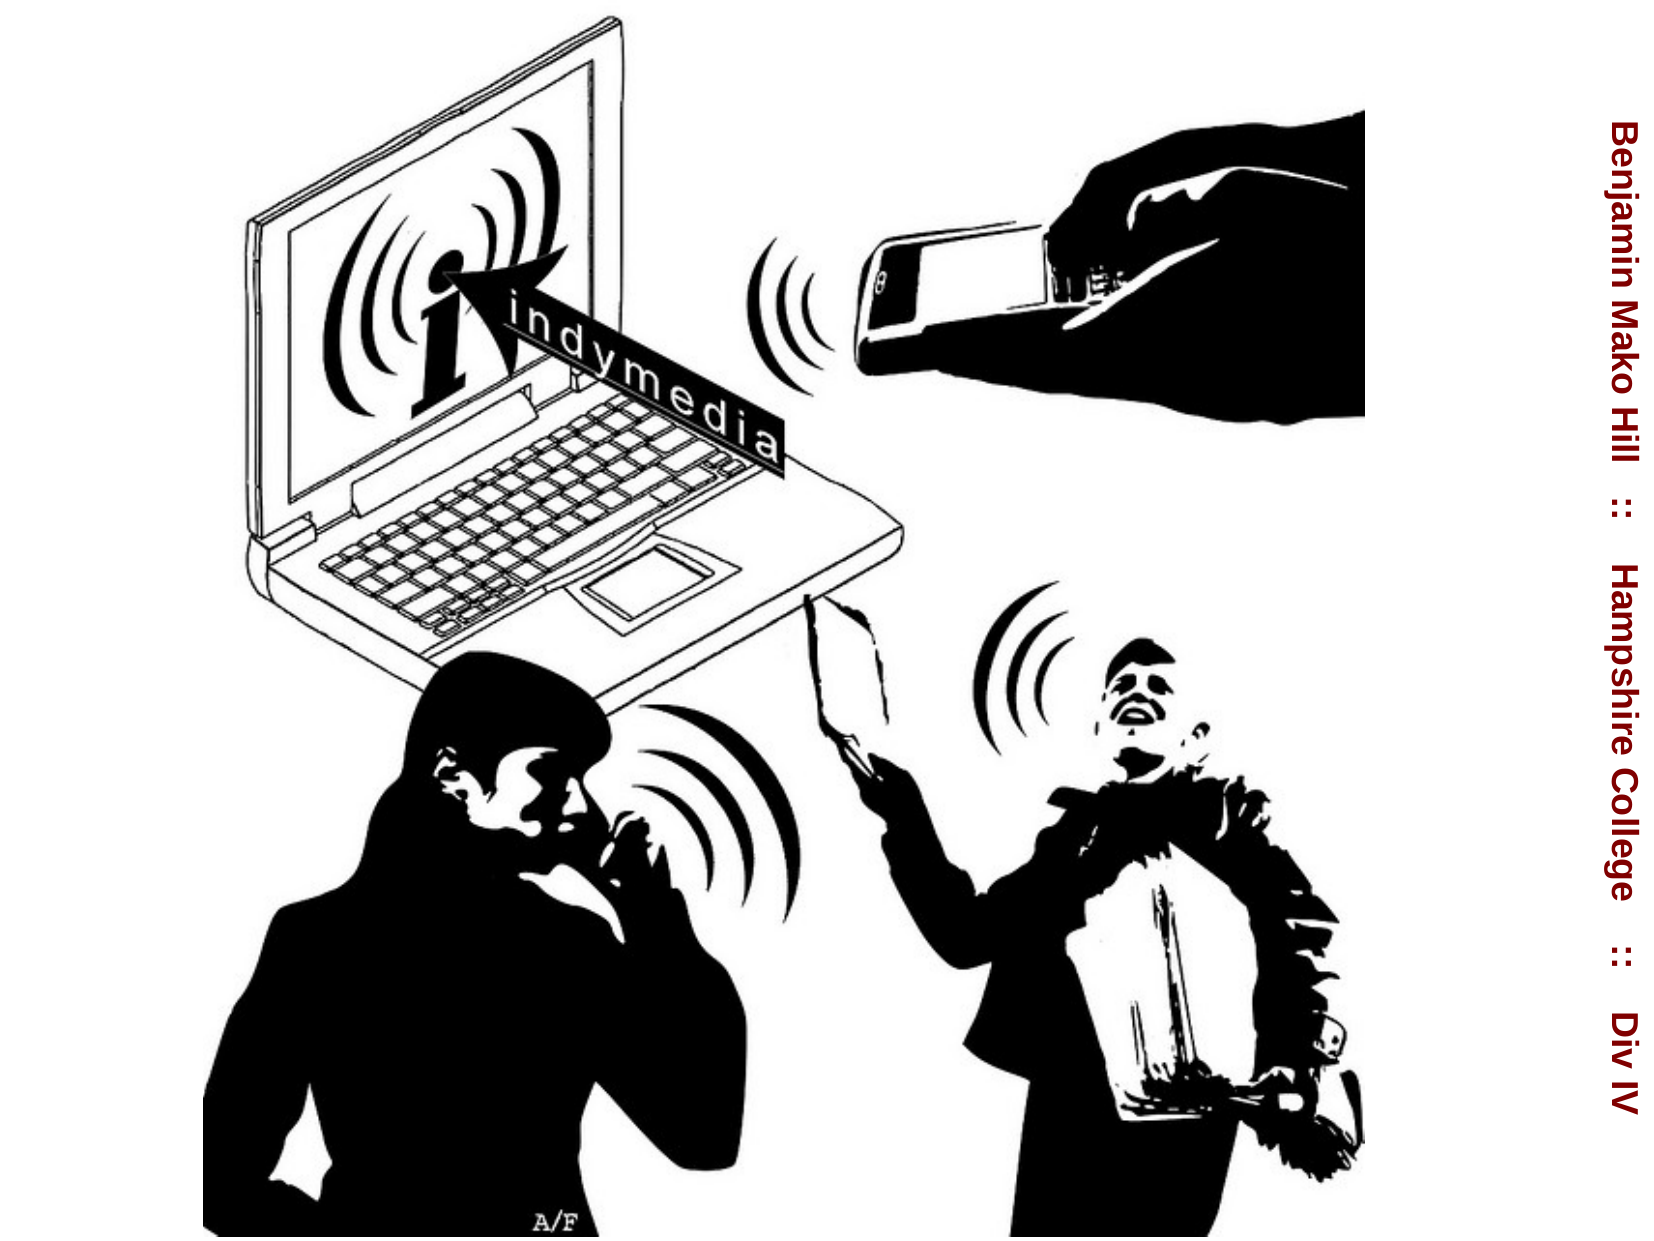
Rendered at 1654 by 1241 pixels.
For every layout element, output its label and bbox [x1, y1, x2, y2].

picture [203, 0, 1365, 1237]
